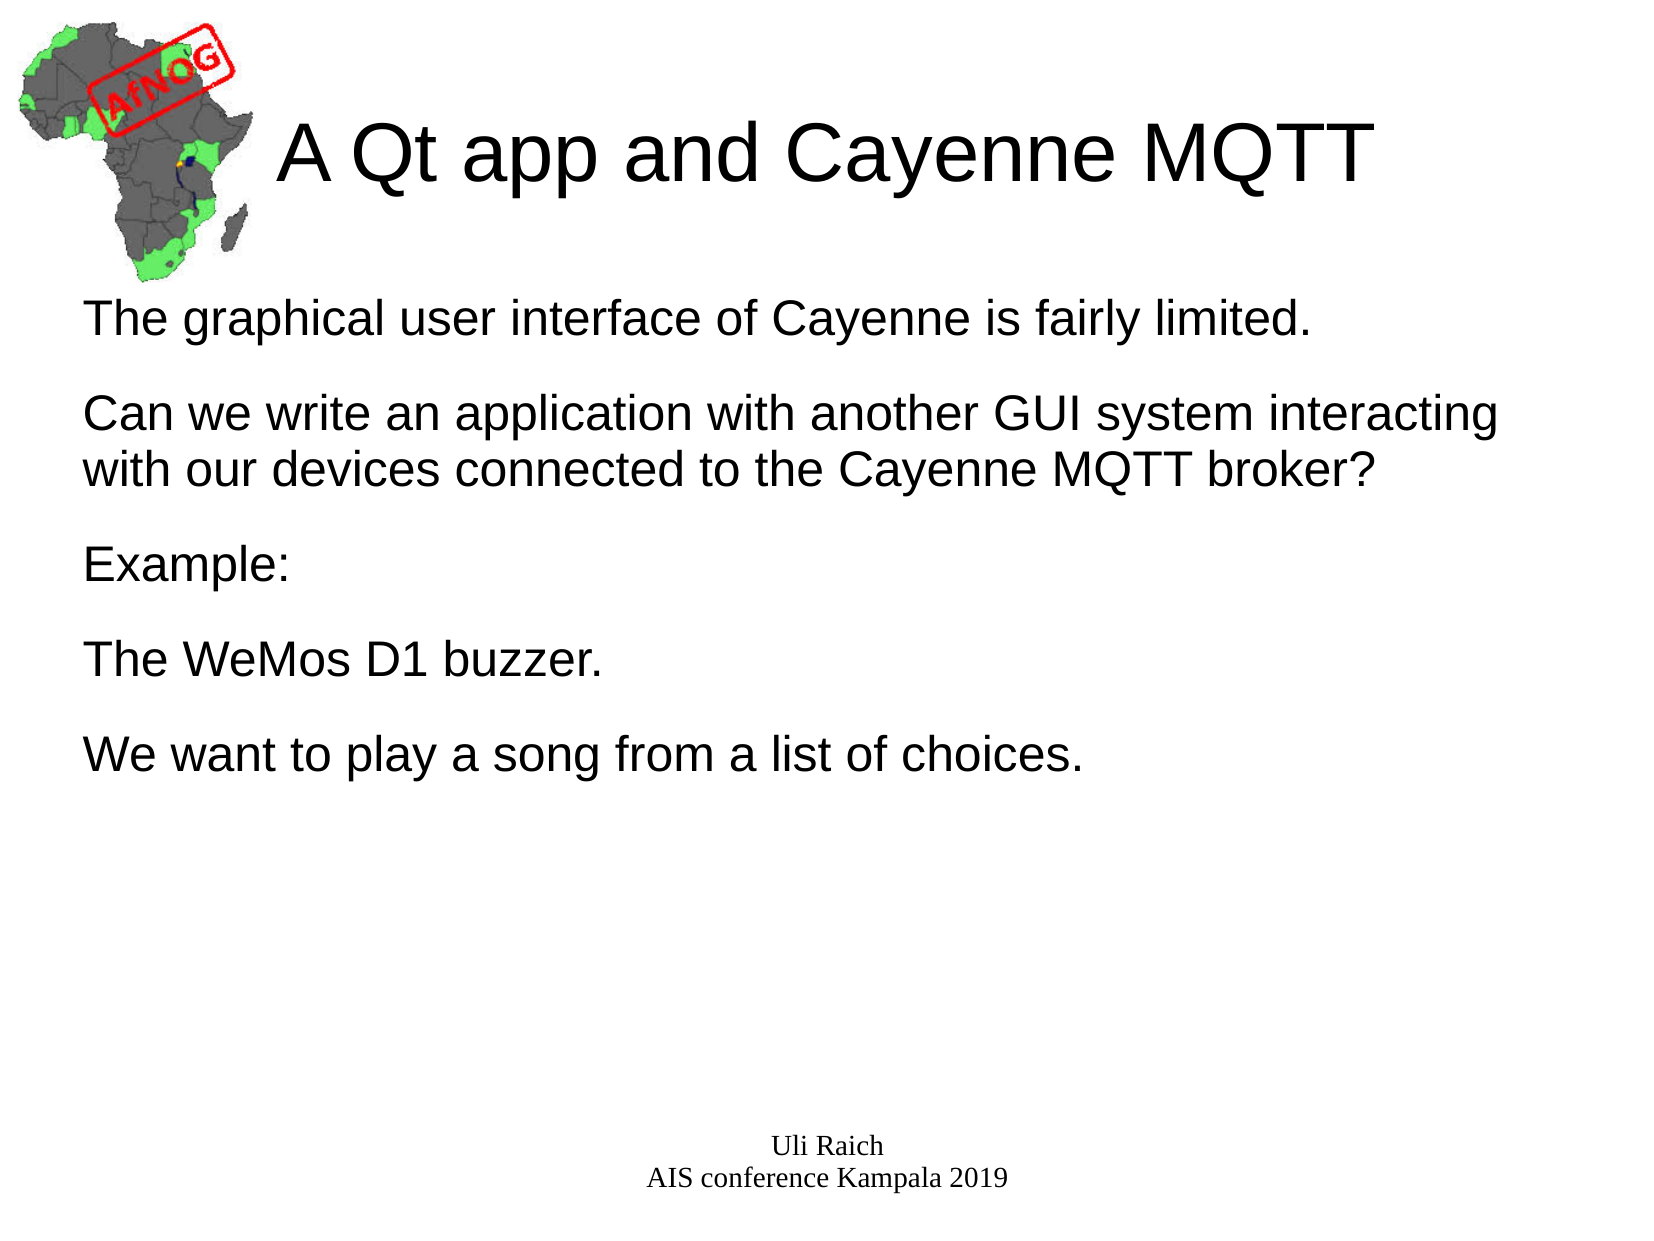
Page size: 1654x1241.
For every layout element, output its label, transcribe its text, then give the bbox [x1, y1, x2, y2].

picture [9, 0, 259, 291]
title A Qt app and Cayenne MQTT [82, 49, 1571, 257]
list The graphical user interface of Cayenne is fairly limited. Can we write an application with another GUI system interacting with our devices connected to the Cayenne MQTT broker? Example: The WeMos D1 buzzer. We want to play a song from a list of choices. [82, 290, 1571, 1010]
